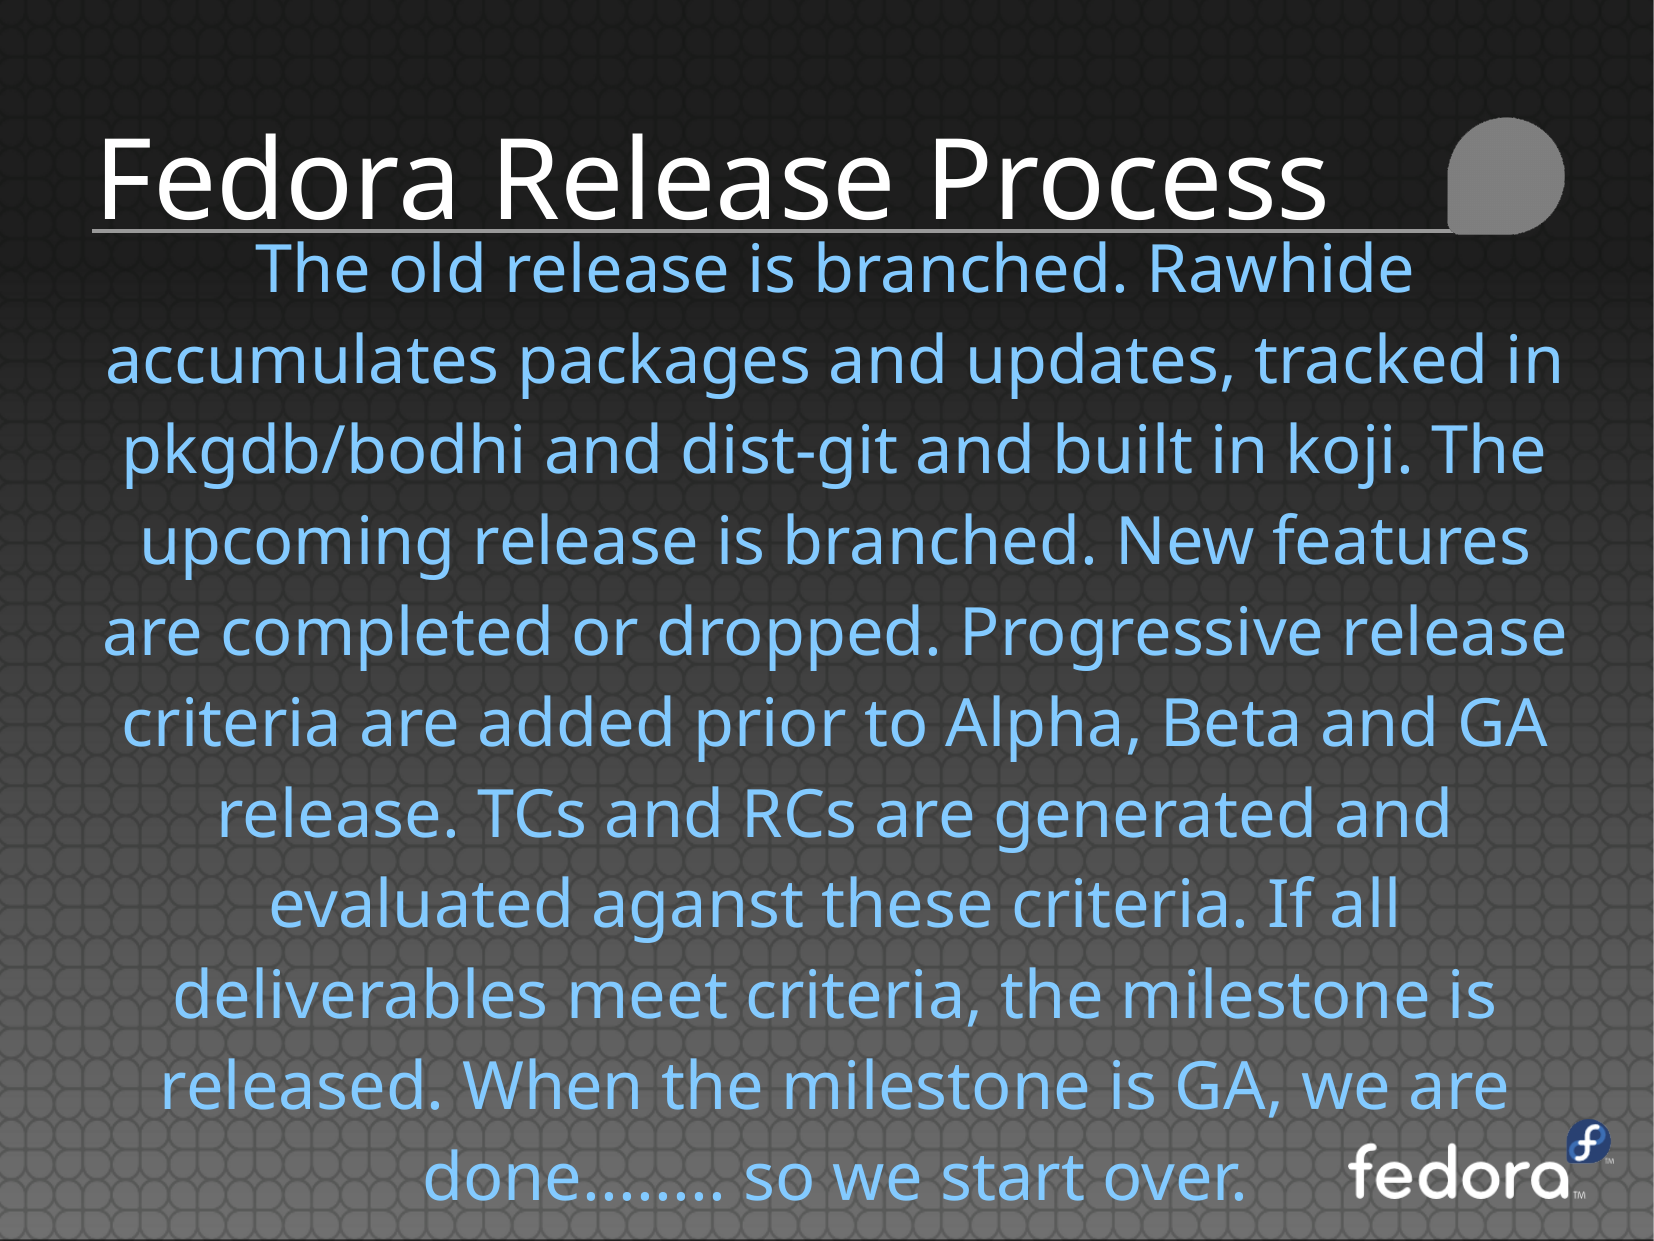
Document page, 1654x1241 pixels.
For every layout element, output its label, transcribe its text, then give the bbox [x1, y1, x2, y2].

title Fedora Release Process [94, 100, 1426, 251]
subtitle The old release is branched. Rawhide accumulates packages and updates, tracked in pkgdb/bodhi and dist-git and built in koji. The upcoming release is branched. New features are completed or dropped. Progressive release criteria are added prior to Alpha, Beta and GA release. TCs and RCs are generated and evaluated aganst these criteria. If all deliverables meet criteria, the milestone is released. When the milestone is GA, we are done........ so we start over. [91, 268, 1580, 1172]
picture [0, 0, 1654, 1241]
